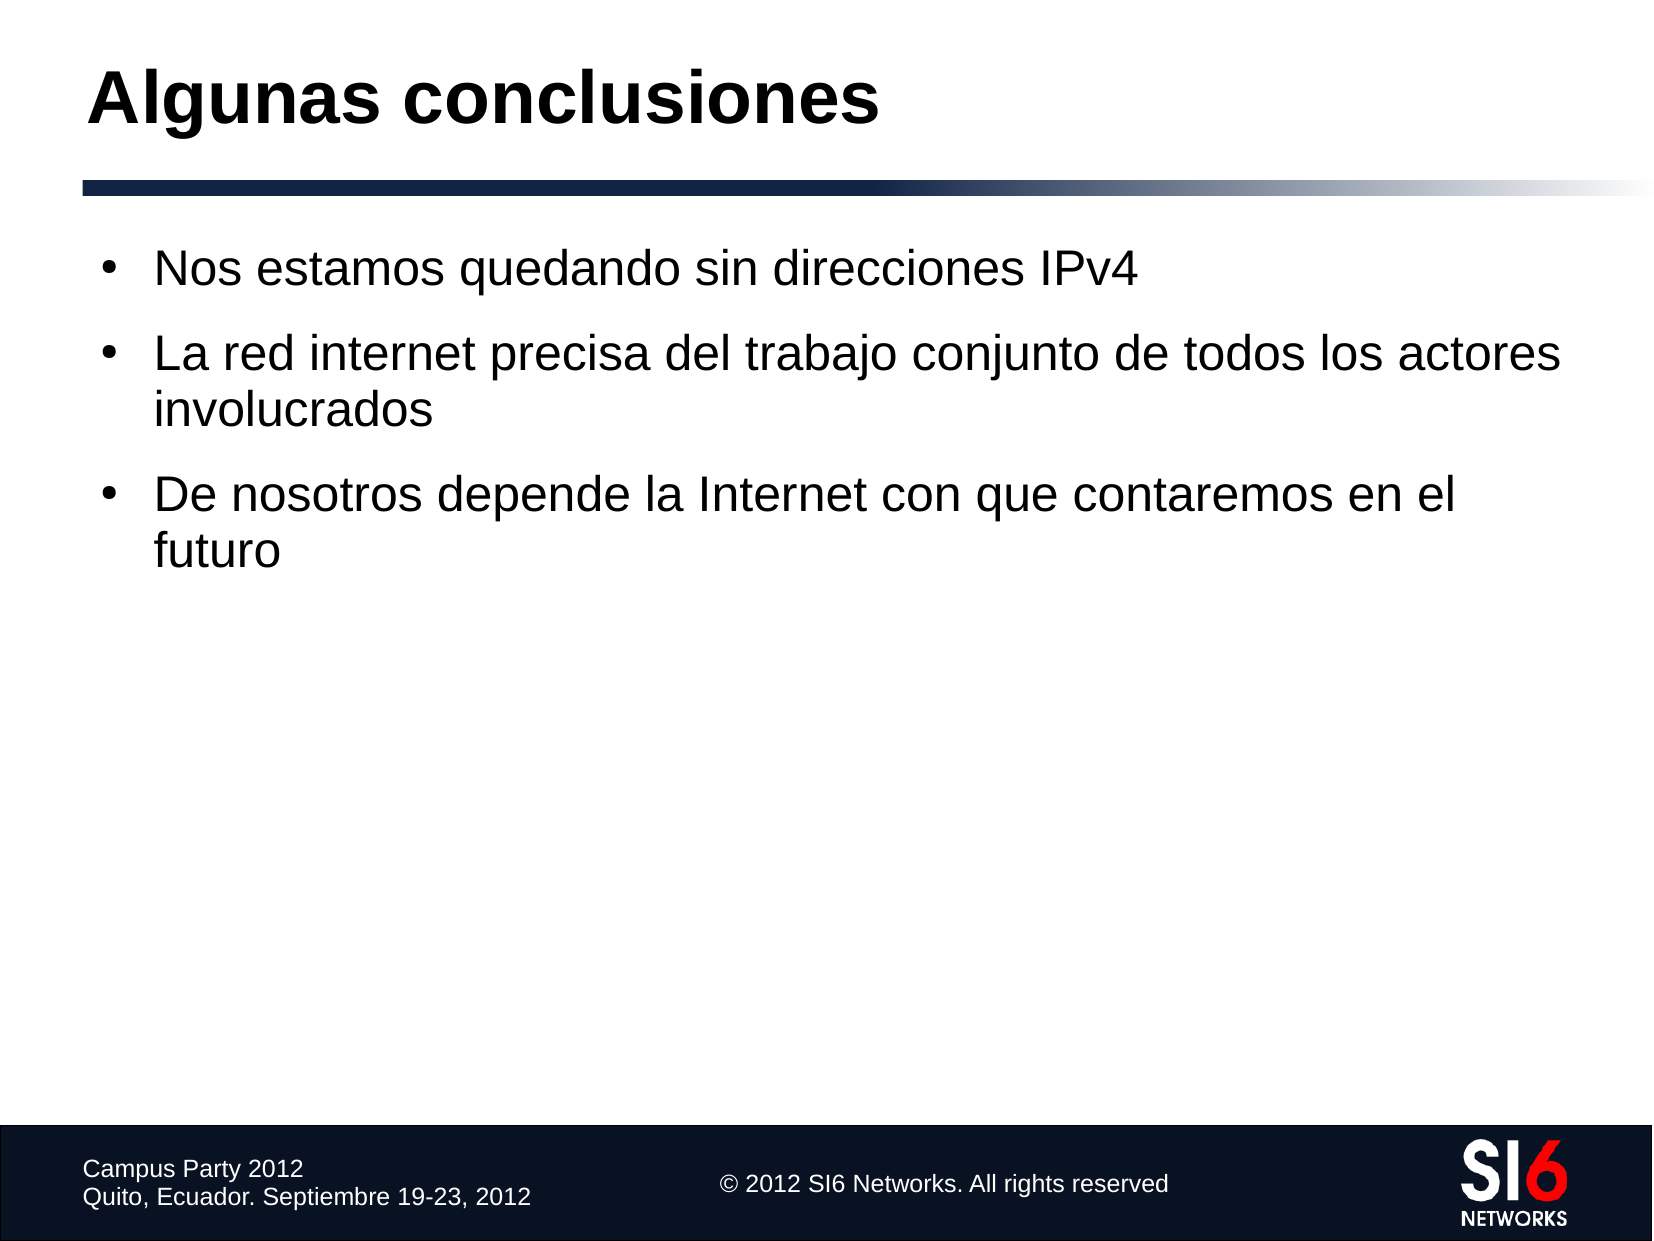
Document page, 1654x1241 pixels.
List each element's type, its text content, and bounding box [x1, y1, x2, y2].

title Algunas conclusiones [86, 30, 1576, 166]
picture [1461, 1139, 1567, 1226]
list Nos estamos quedando sin direcciones IPv4 La red internet precisa del trabajo conjunto de todos los actores involucrados De nosotros depende la Internet con que contaremos en el futuro [82, 240, 1571, 1059]
